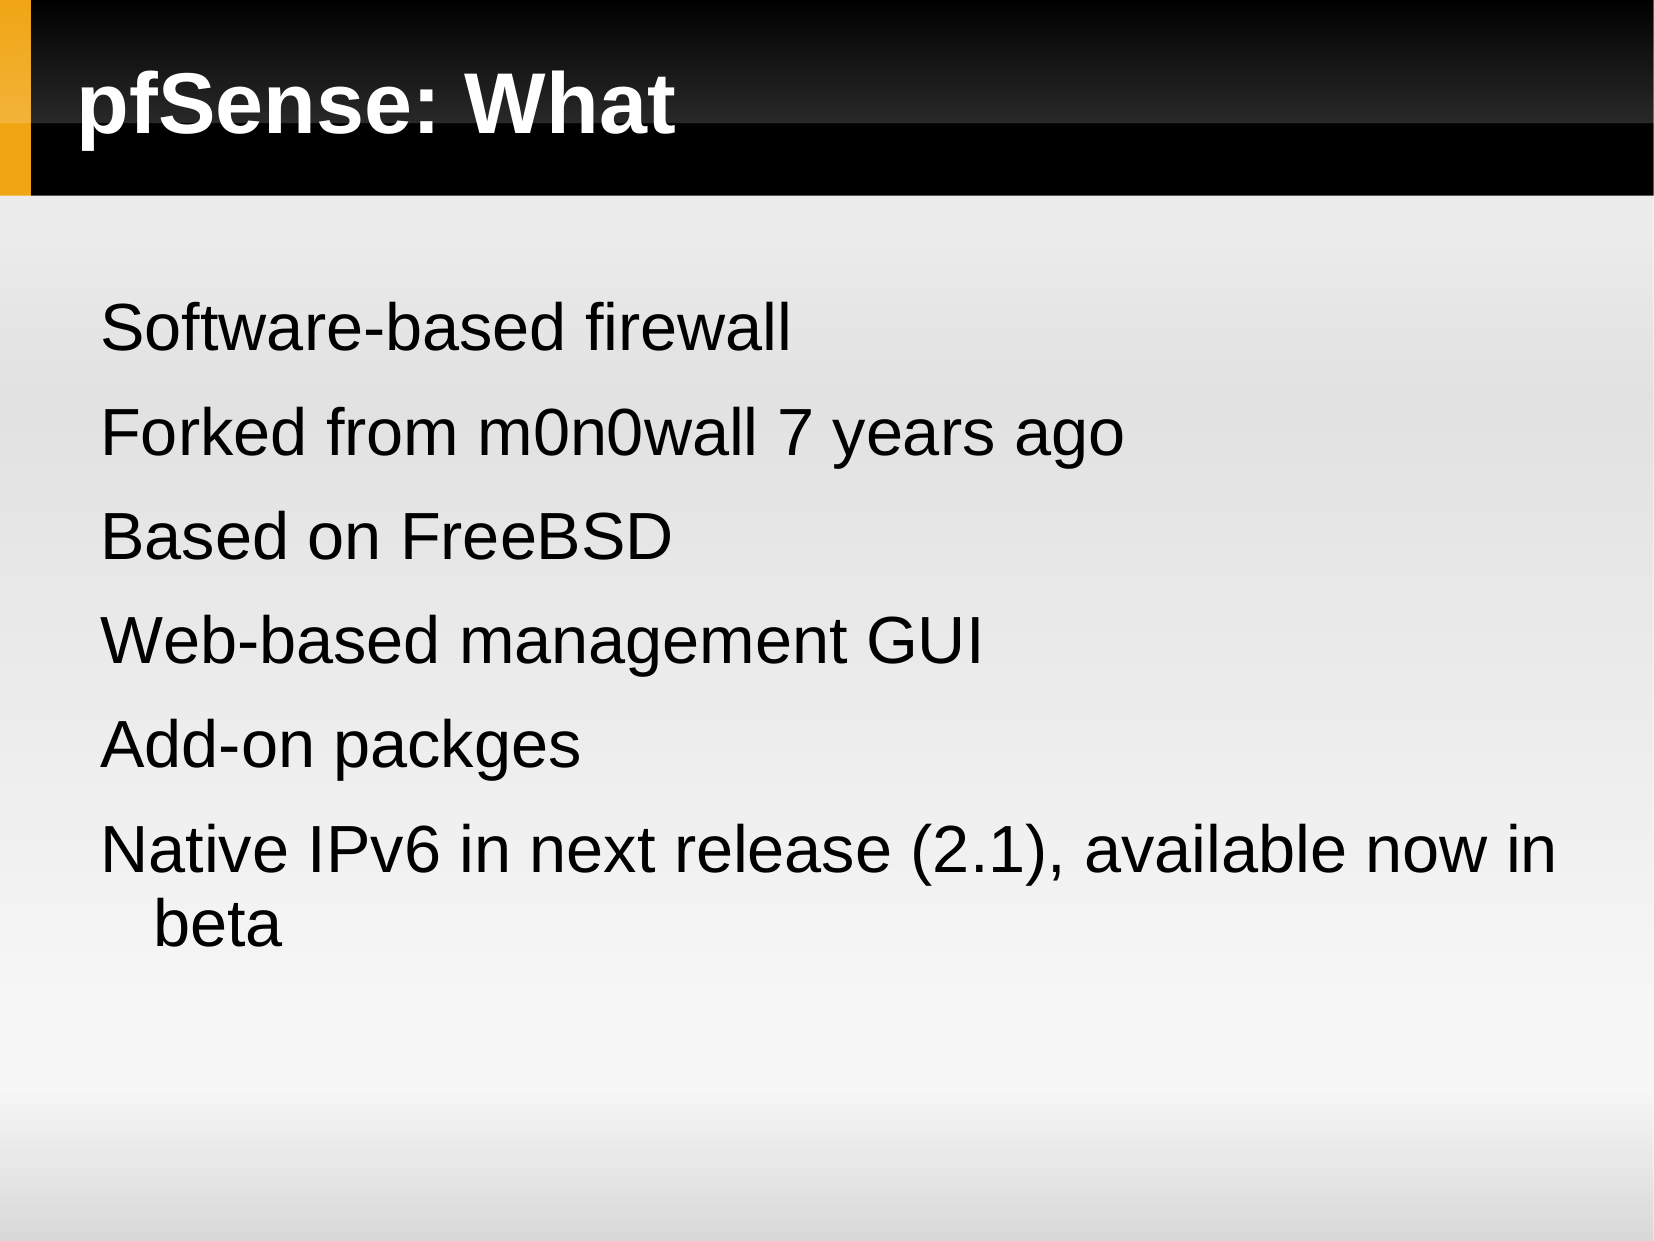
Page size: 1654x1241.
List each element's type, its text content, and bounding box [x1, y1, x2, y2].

title pfSense: What [76, 0, 1565, 208]
picture [0, 0, 1654, 1241]
list Software-based firewall Forked from m0n0wall 7 years ago Based on FreeBSD Web-based management GUI Add-on packges Native IPv6 in next release (2.1), available now in beta [82, 290, 1571, 1170]
